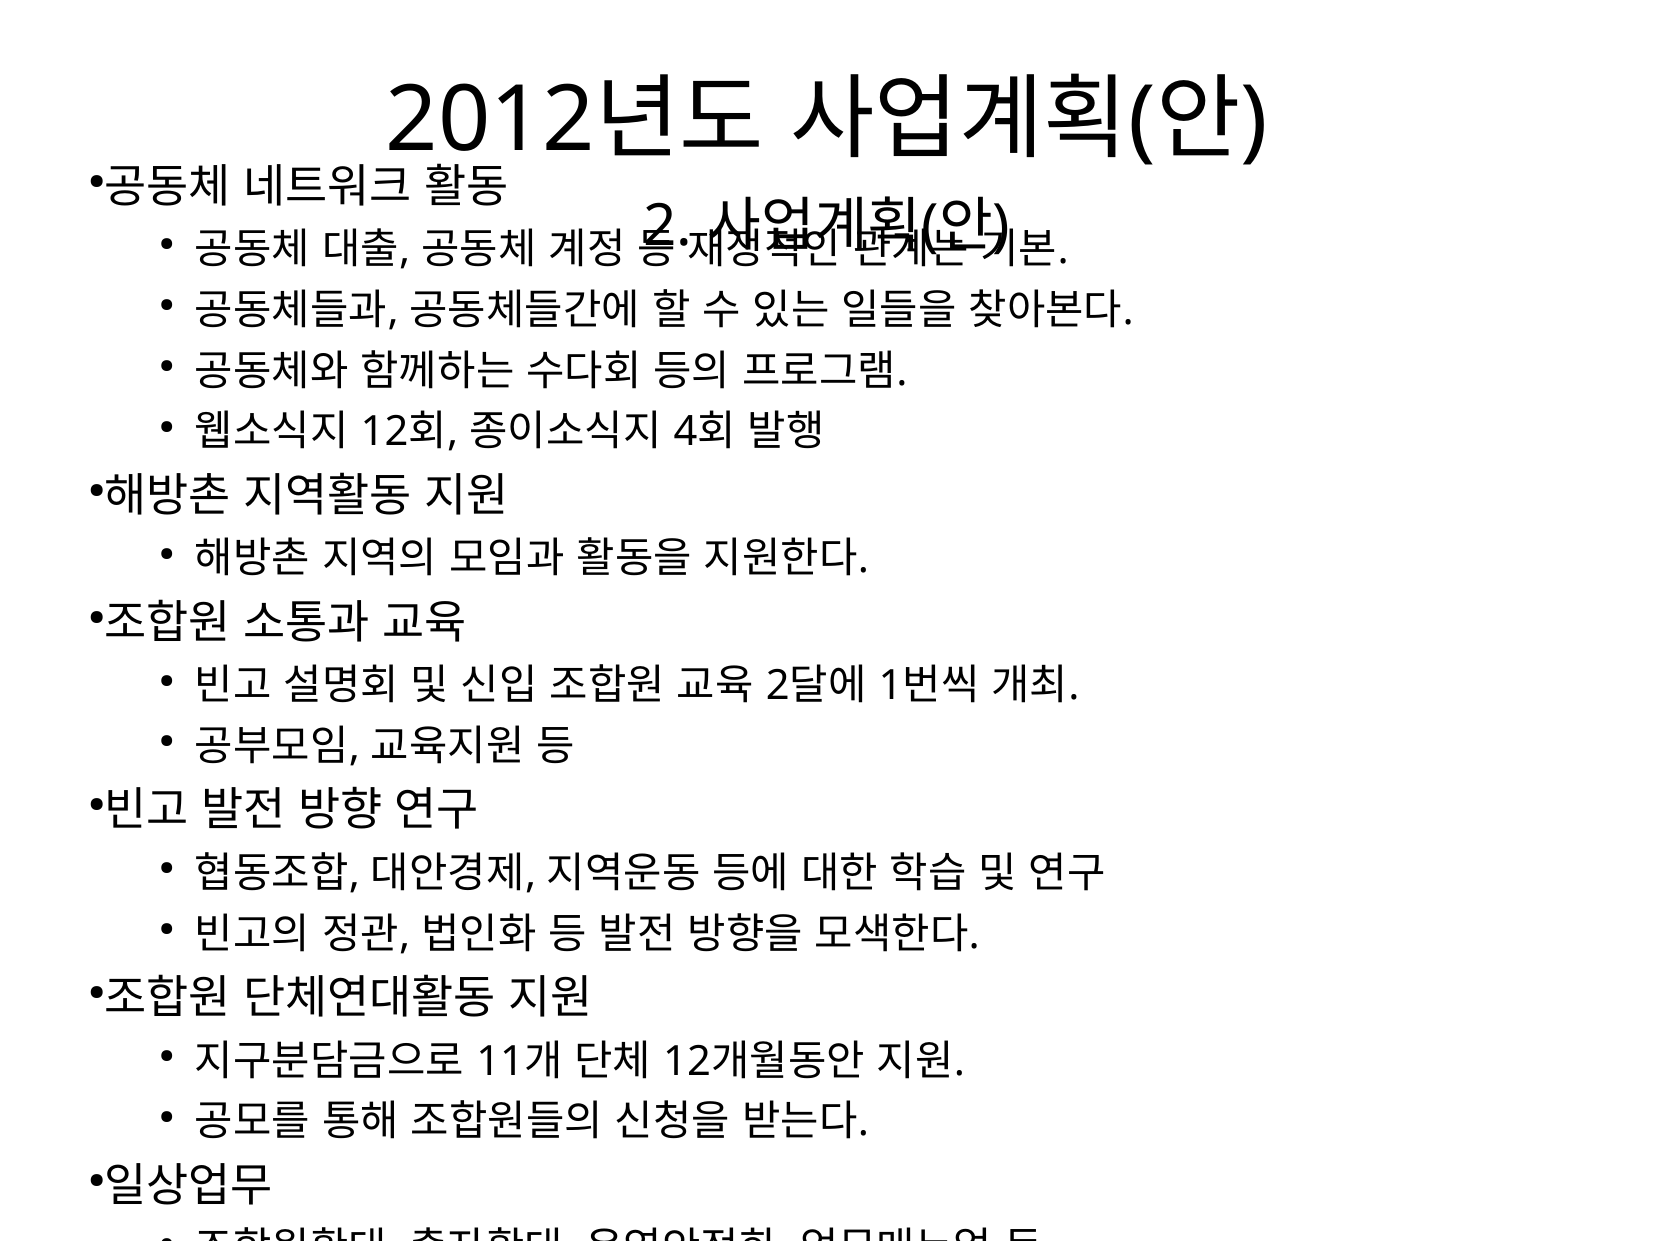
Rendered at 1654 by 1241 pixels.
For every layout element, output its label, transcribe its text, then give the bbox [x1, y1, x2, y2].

text_box 공동체 네트워크 활동 공동체 대출, 공동체 계정 등 재정적인 관계는 기본. 공동체들과, 공동체들간에 할 수 있는 일들을 찾아본다. 공동체와 함께하는 수다회 등의 프로그램. 웹소식지 12회, 종이소식지 4회 발행 해방촌 지역활동 지원 해방촌 지역의 모임과 활동을 지원한다. 조합원 소통과 교육 빈고 설명회 및 신입 조합원 교육 2달에 1번씩 개최. 공부모임, 교육지원 등 빈고 발전 방향 연구 협동조합, 대안경제, 지역운동 등에 대한 학습 및 연구 빈고의 정관, 법인화 등 발전 방향을 모색한다. 조합원 단체연대활동 지원 지구분담금으로 11개 단체 12개월동안 지원. 공모를 통해 조합원들의 신청을 받는다. 일상업무 조합원확대, 출자확대, 운영안정화, 업무매뉴얼 등 [88, 266, 1595, 1158]
title 2012년도 사업계획(안) 2. 사업계획(안) [82, 49, 1571, 257]
